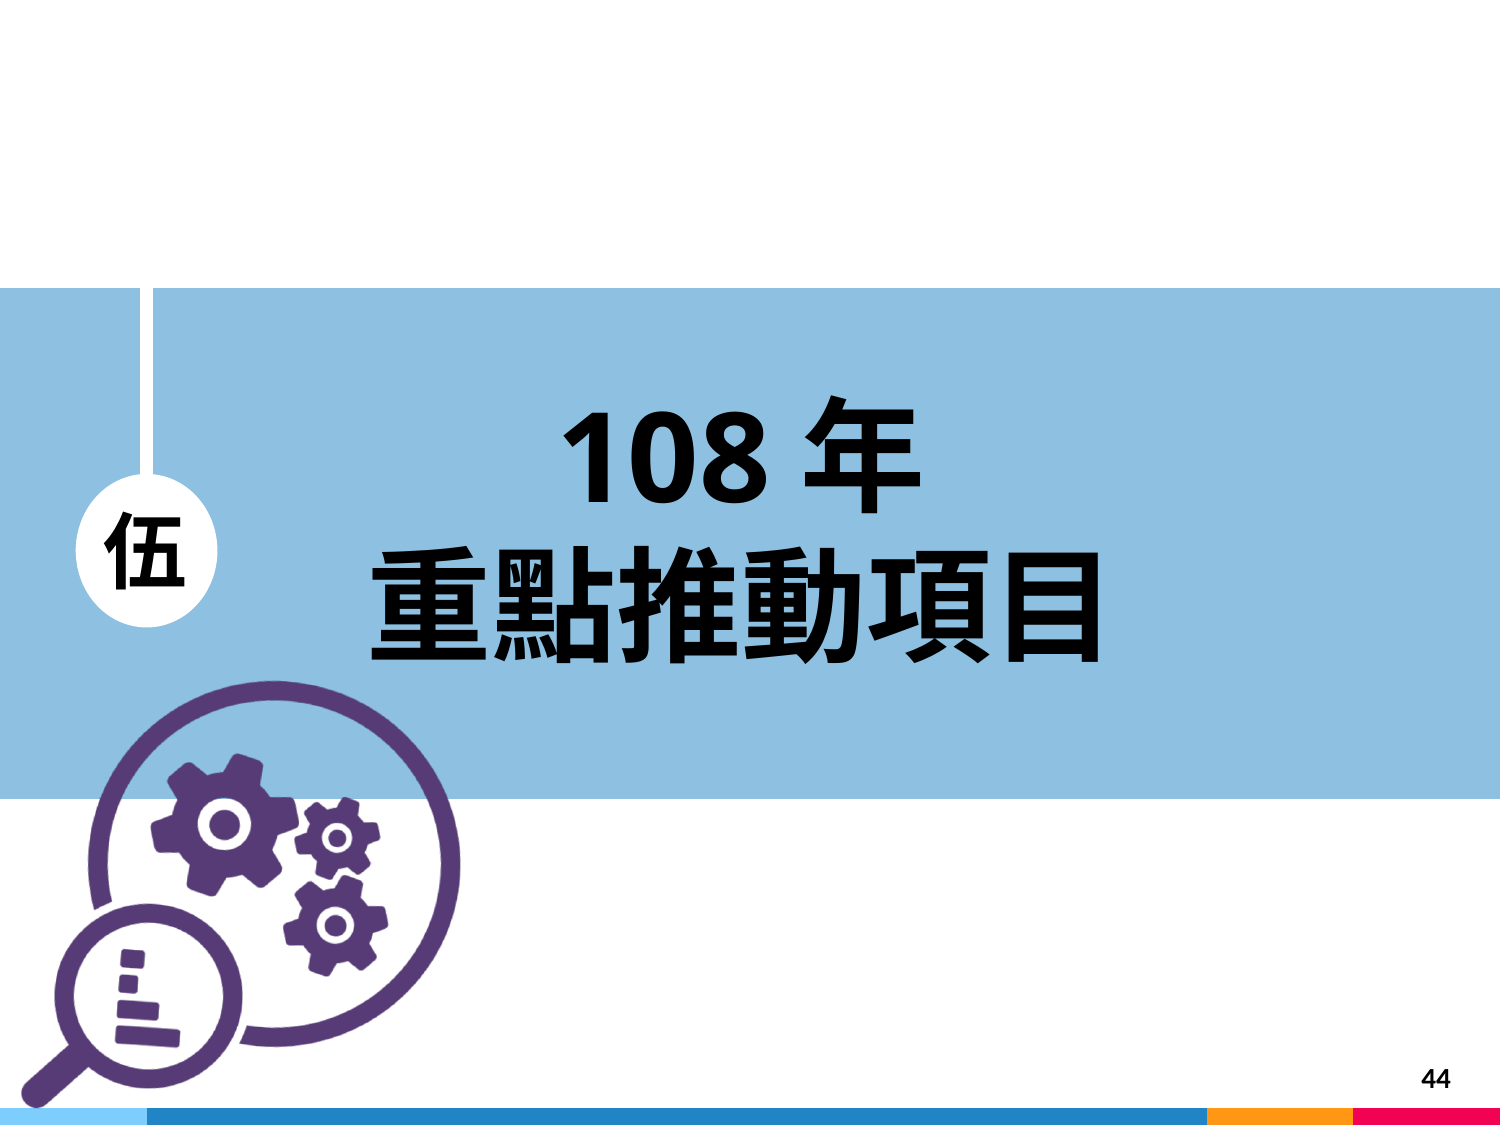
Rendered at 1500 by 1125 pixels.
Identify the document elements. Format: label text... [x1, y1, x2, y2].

picture [3, 597, 516, 1125]
title 108年 重點推動項目 [0, 290, 1483, 764]
text_box <編號> [1391, 1043, 1482, 1113]
text_box 伍 [89, 492, 202, 607]
